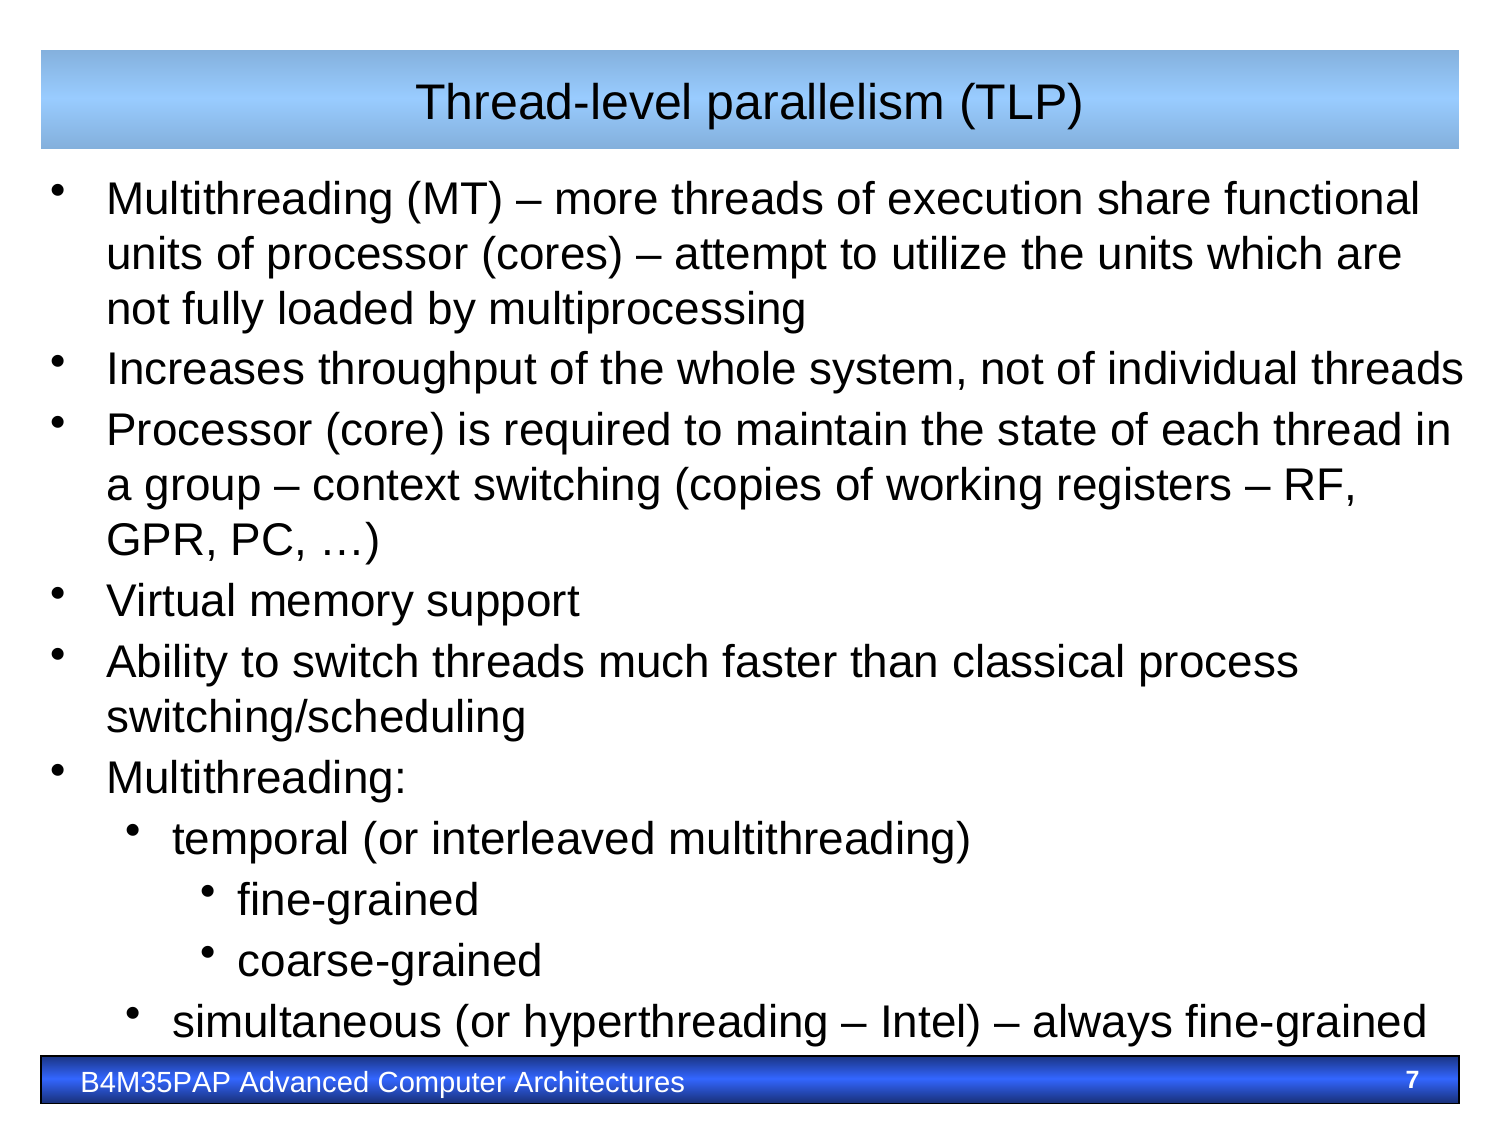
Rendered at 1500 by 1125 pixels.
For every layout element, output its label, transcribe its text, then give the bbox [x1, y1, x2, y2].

title Thread-level parallelism (TLP) [41, 50, 1459, 149]
list Multithreading (MT) – more threads of execution share functional units of processor (cores) – attempt to utilize the units which are not fully loaded by multiprocessing Increases throughput of the whole system, not of individual threads Processor (core) is required to maintain the state of each thread in a group – context switching (copies of working registers – RF, GPR, PC, …) Virtual memory support Ability to switch threads much faster than classical process switching/scheduling Multithreading: temporal (or interleaved multithreading) fine-grained coarse-grained simultaneous (or hyperthreading – Intel) – always fine-grained [35, 160, 1484, 988]
